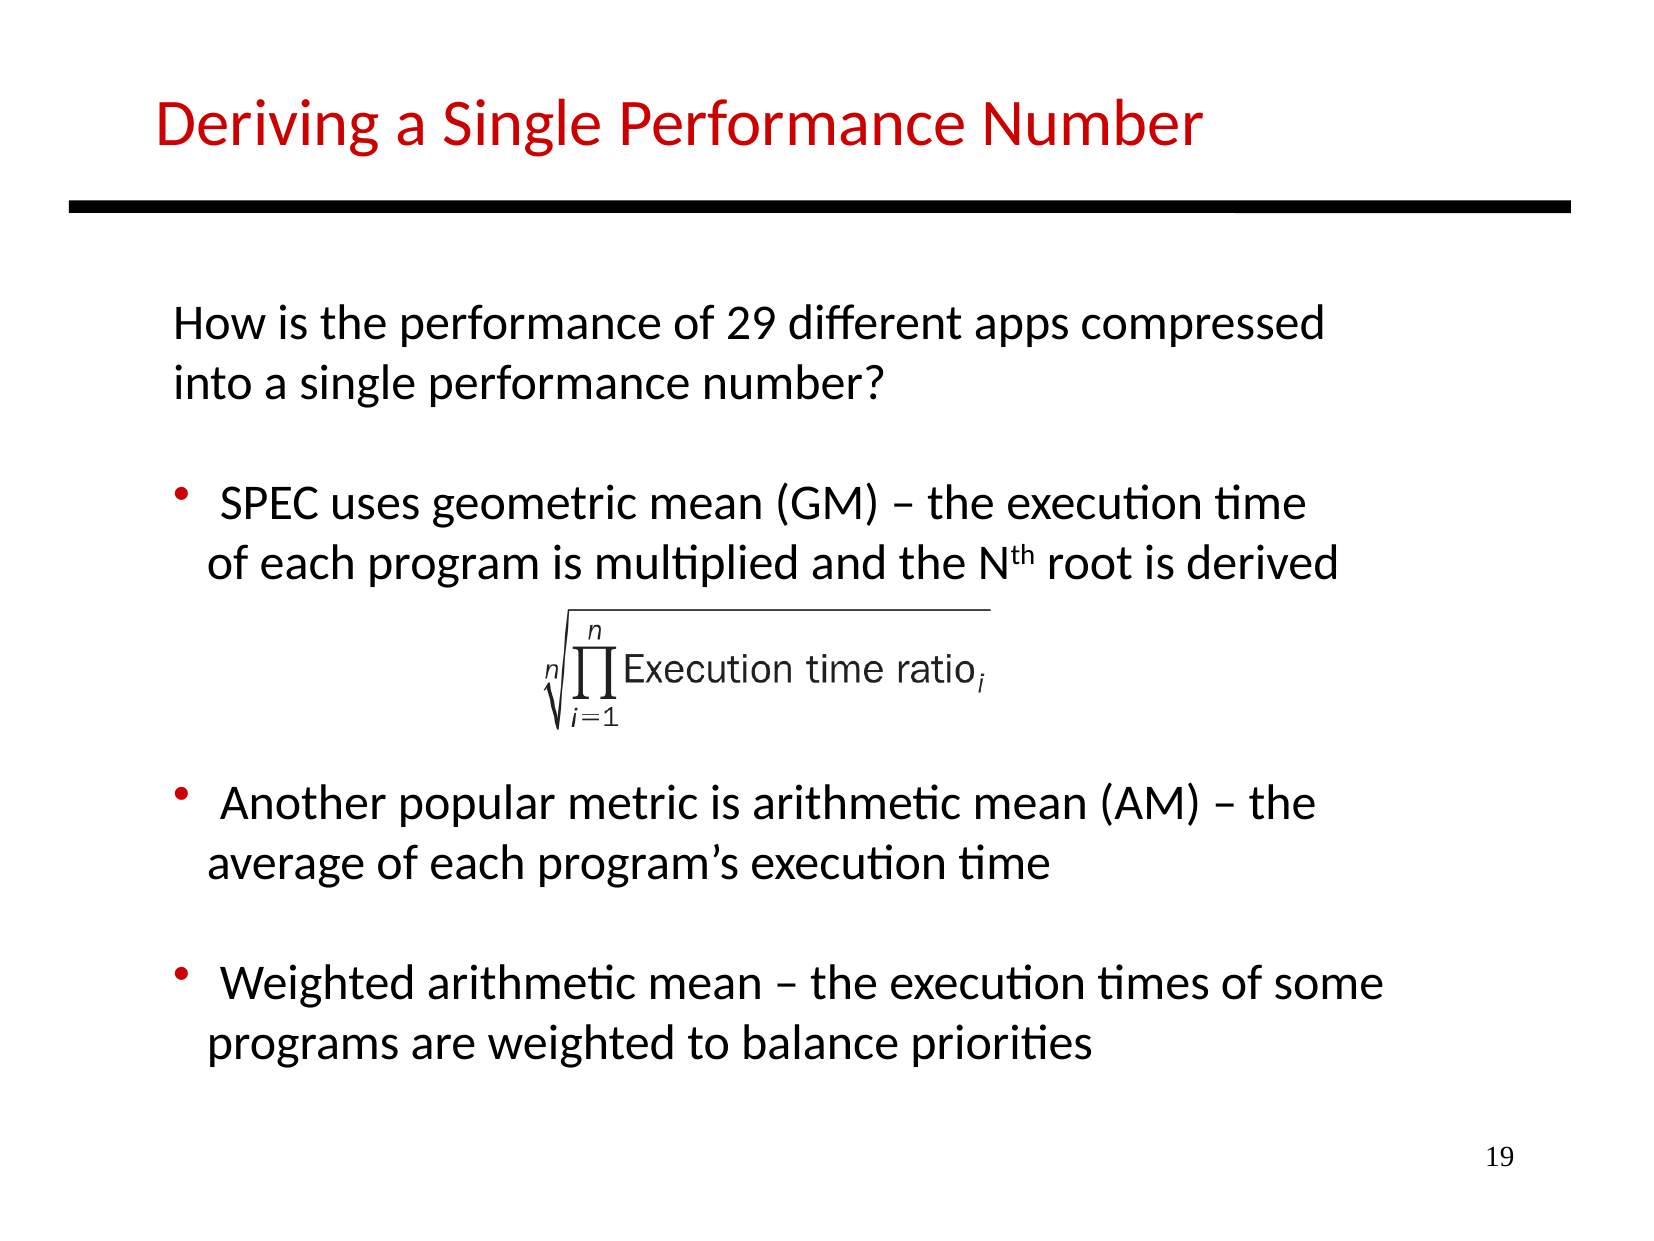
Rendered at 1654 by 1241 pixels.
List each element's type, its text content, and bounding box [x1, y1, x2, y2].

picture [511, 589, 1013, 751]
slide_number <number> [1185, 1129, 1530, 1213]
text_box How is the performance of 29 different apps compressed into a single performance number? SPEC uses geometric mean (GM) – the execution time of each program is multiplied and the Nth root is derived Another popular metric is arithmetic mean (AM) – the average of each program’s execution time Weighted arithmetic mean – the execution times of some programs are weighted to balance priorities [158, 282, 1401, 1078]
text_box Deriving a Single Performance Number [141, 71, 1221, 167]
